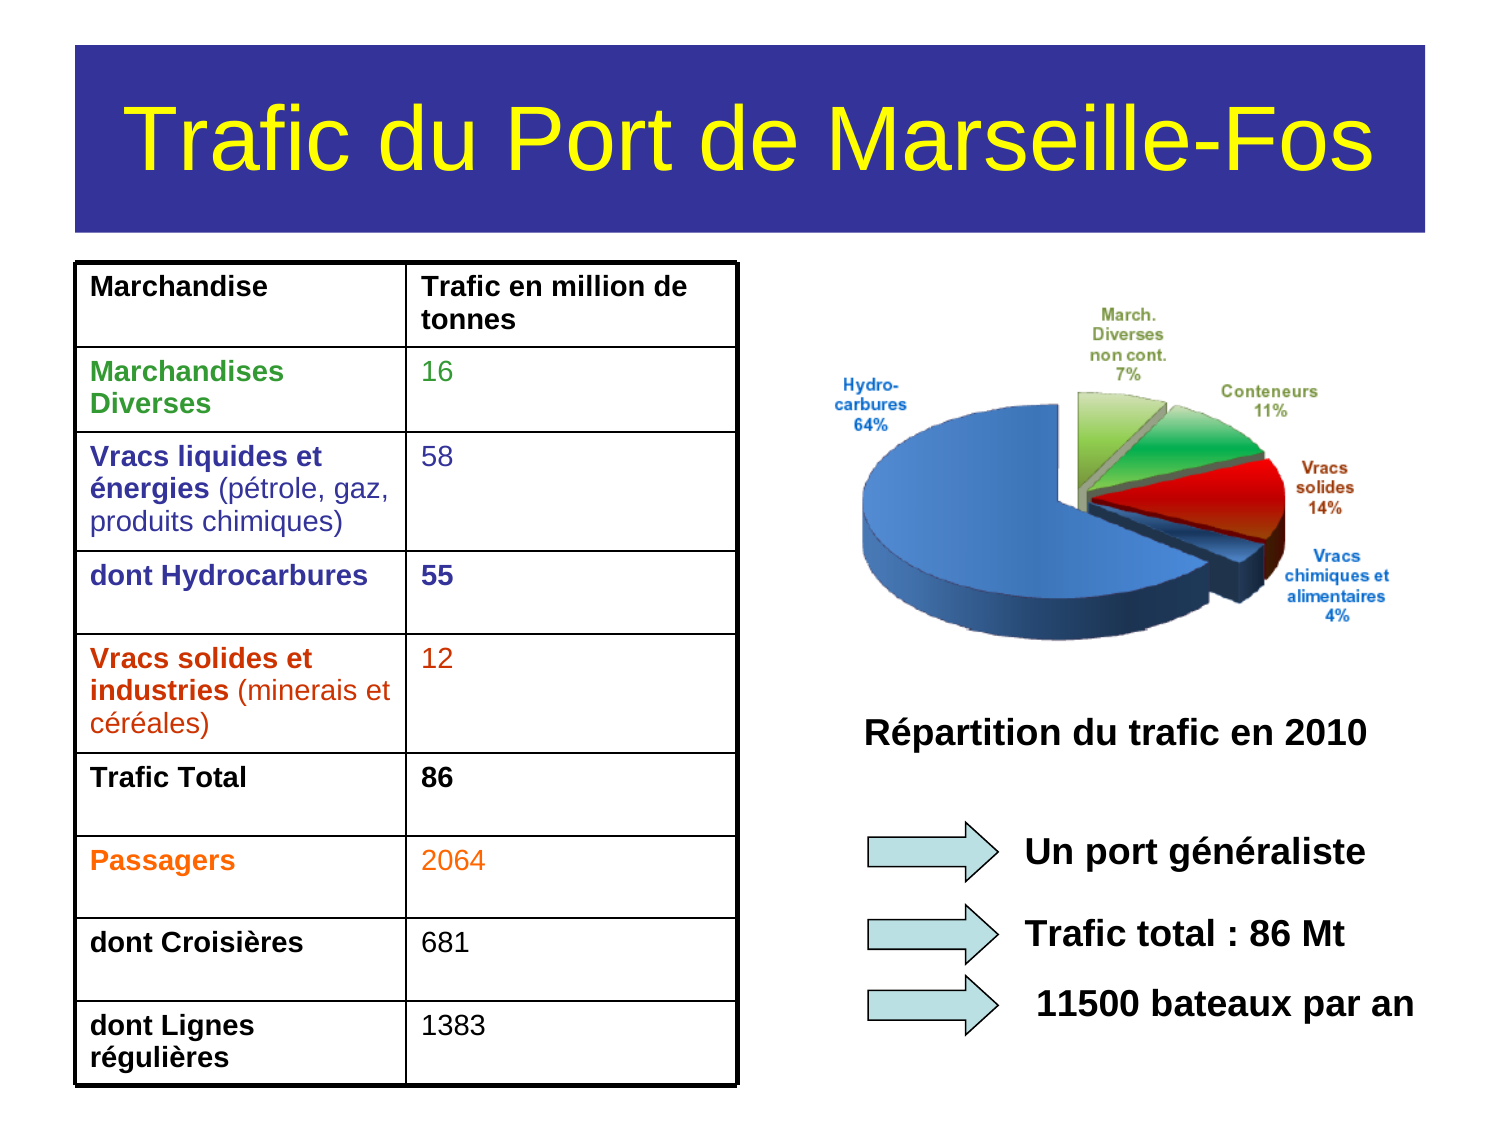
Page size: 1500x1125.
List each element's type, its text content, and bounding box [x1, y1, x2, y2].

text_box [868, 822, 999, 882]
text_box 58 [407, 433, 735, 550]
text_box dont Lignes régulières [77, 1002, 405, 1083]
text_box 1383 [407, 1002, 735, 1083]
text_box 2064 [407, 837, 735, 917]
text_box [868, 904, 999, 965]
text_box 16 [407, 348, 735, 431]
text_box Marchandises Diverses [77, 348, 405, 431]
text_box Trafic Total [77, 754, 405, 835]
text_box Répartition du trafic en 2010 [844, 704, 1388, 762]
picture [773, 243, 1437, 741]
text_box 86 [407, 754, 735, 835]
text_box Trafic en million de tonnes [407, 265, 735, 346]
text_box 55 [407, 552, 735, 633]
text_box dont Hydrocarbures [77, 552, 405, 633]
text_box 681 [407, 919, 735, 1000]
text_box Vracs liquides et énergies (pétrole, gaz, produits chimiques) [77, 433, 405, 550]
text_box Passagers [77, 837, 405, 917]
text_box 12 [407, 635, 735, 752]
text_box Vracs solides et industries (minerais et céréales) [77, 635, 405, 752]
text_box [868, 975, 999, 1035]
text_box Un port généraliste [1009, 822, 1412, 880]
text_box dont Croisières [77, 919, 405, 1000]
title Trafic du Port de Marseille-Fos [75, 45, 1426, 233]
text_box 11500 bateaux par an [1021, 974, 1436, 1033]
text_box Marchandise [77, 265, 405, 346]
text_box Trafic total : 86 Mt [1009, 904, 1412, 963]
